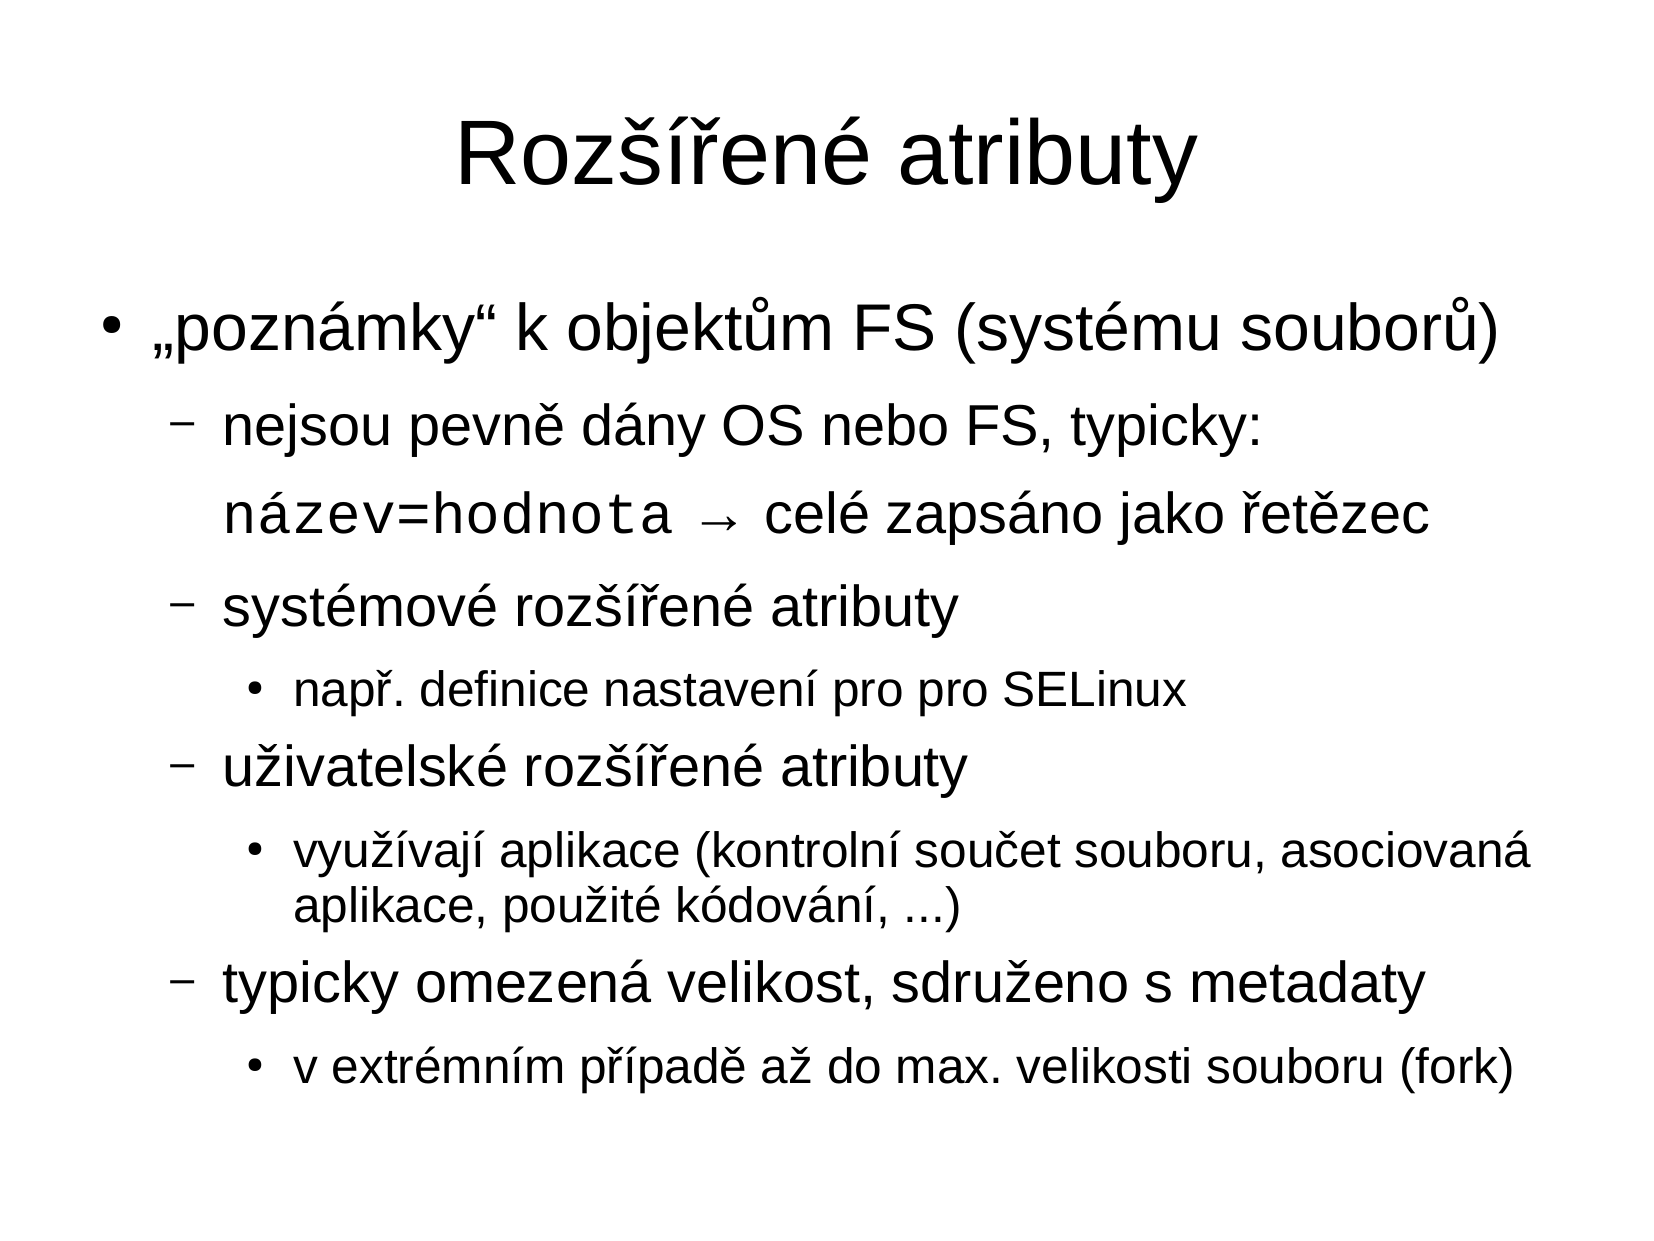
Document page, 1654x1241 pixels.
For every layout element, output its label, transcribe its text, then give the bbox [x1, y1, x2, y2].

title Rozšířené atributy [82, 56, 1571, 250]
list „poznámky“ k objektům FS (systému souborů) nejsou pevně dány OS nebo FS, typicky: název=hodnota → celé zapsáno jako řetězec systémové rozšířené atributy např. definice nastavení pro pro SELinux uživatelské rozšířené atributy využívají aplikace (kontrolní součet souboru, asociovaná aplikace, použité kódování, ...) typicky omezená velikost, sdruženo s metadaty v extrémním případě až do max. velikosti souboru (fork) [82, 290, 1571, 1099]
